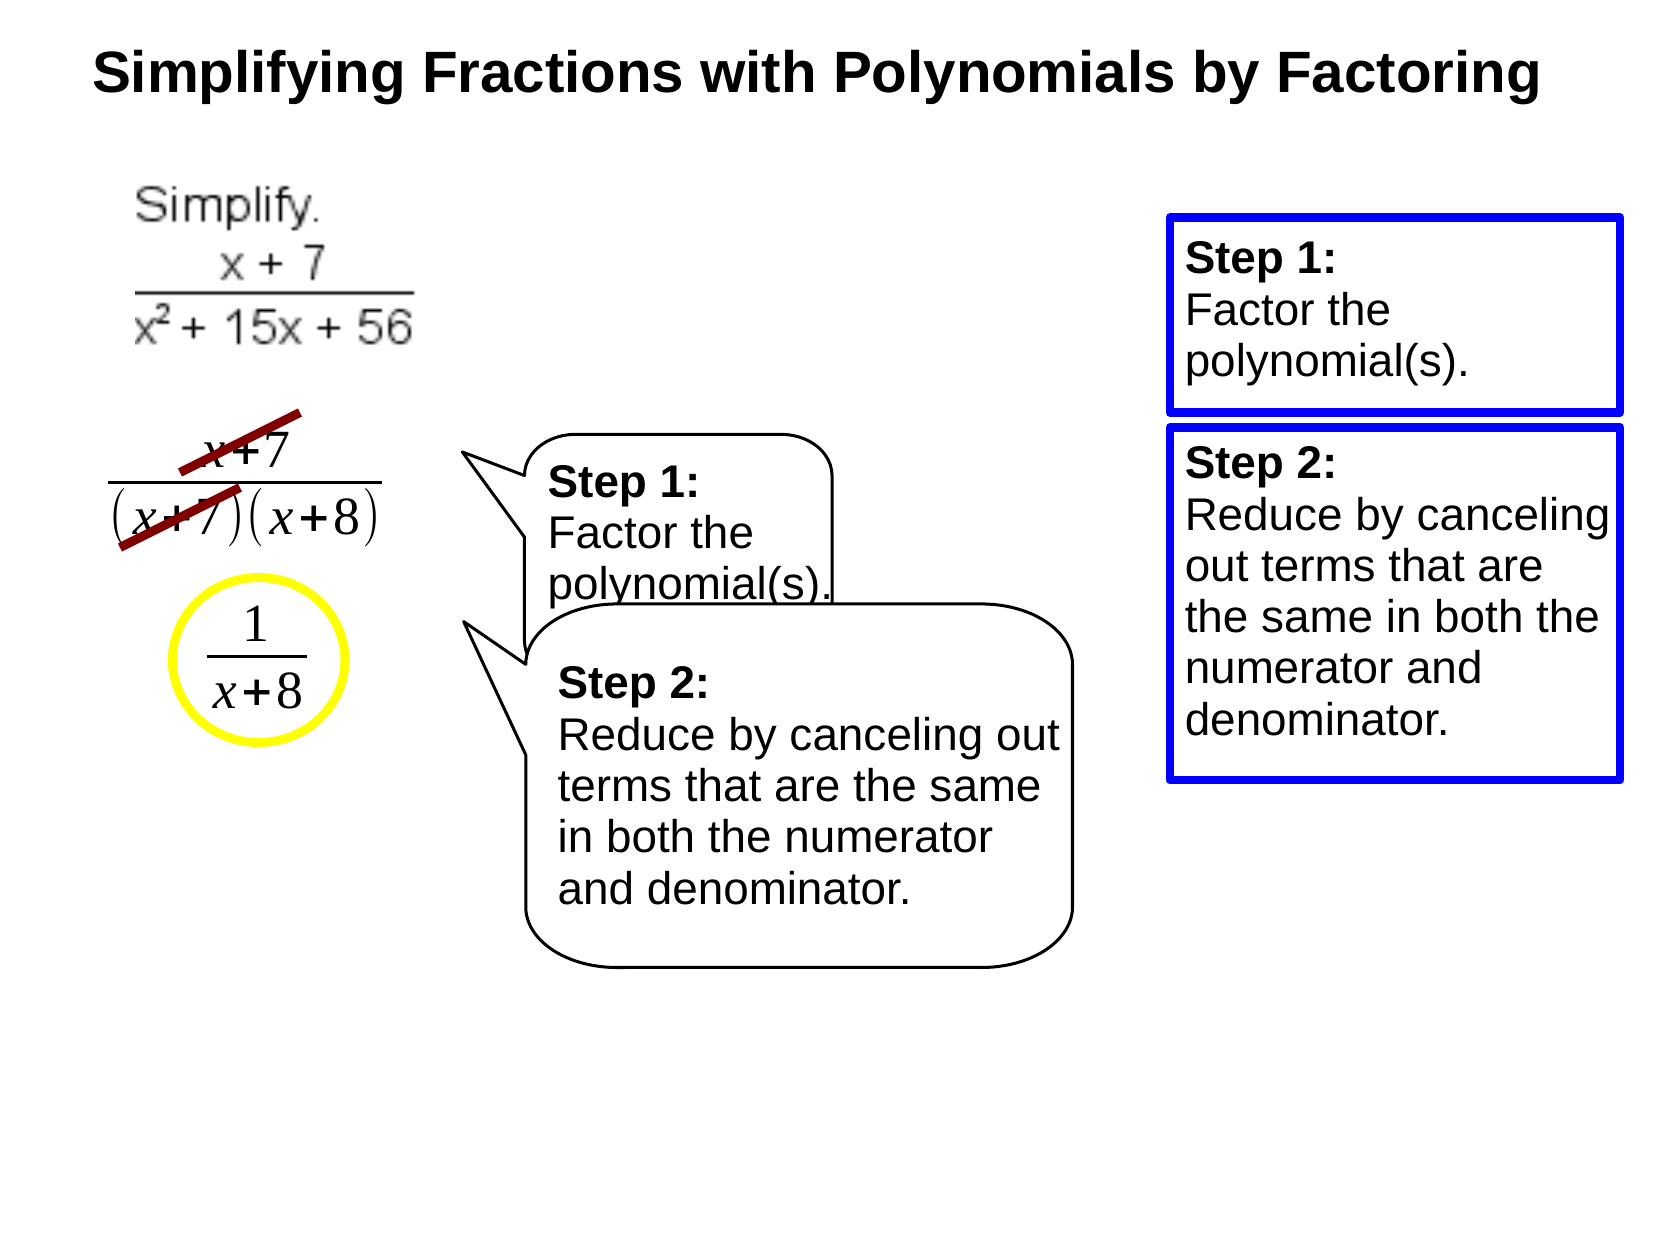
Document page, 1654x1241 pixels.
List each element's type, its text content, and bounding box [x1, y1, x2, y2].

text_box Step 1: Factor the polynomial(s). Step 2: Reduce by canceling out terms that are the same in both the numerator and denominator. [1174, 432, 1616, 776]
text_box Simplifying Fractions with Polynomials by Factoring [45, 32, 1591, 181]
chart [197, 592, 316, 721]
text_box Step 2: Reduce by canceling out terms that are the same in both the numerator and denominator. [463, 603, 1073, 968]
chart [99, 419, 391, 562]
text_box Step 1: Factor the polynomial(s). Step 2: Reduce by canceling out terms that are the same in both the numerator and denominator. [1174, 225, 1616, 408]
picture [135, 181, 586, 383]
text_box Step 1: Factor the polynomial(s). Step 2: Reduce by canceling out terms that are the same in both the numerator and denominator. [1170, 225, 1628, 1213]
text_box Step 1: Factor the polynomial(s). [462, 434, 833, 654]
